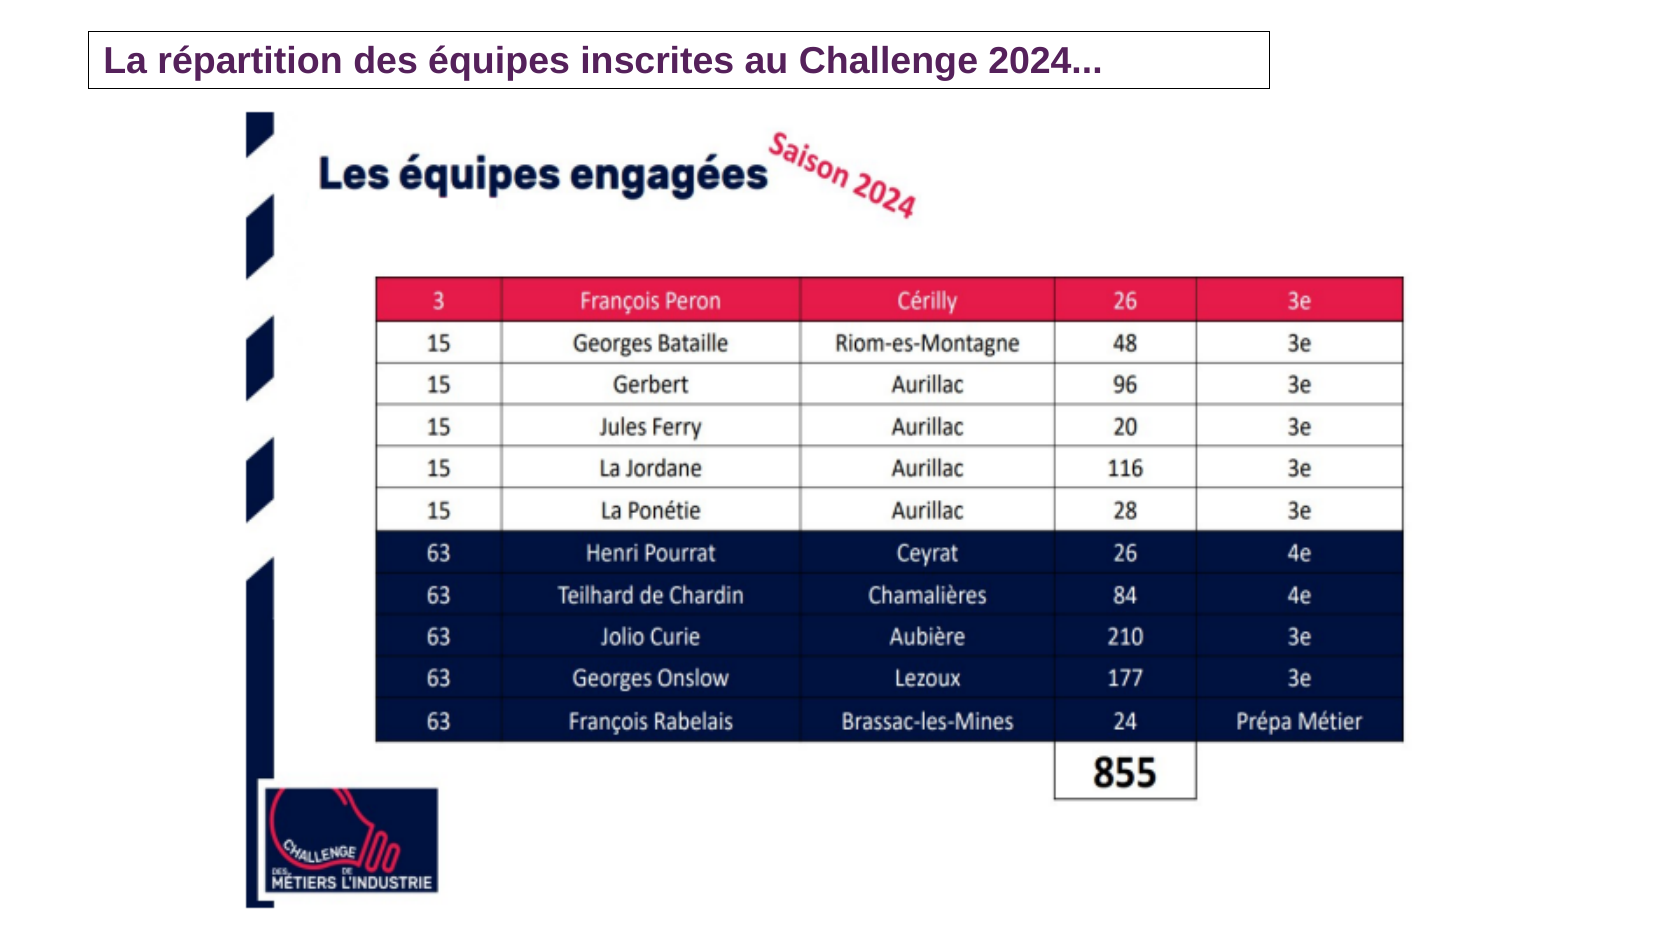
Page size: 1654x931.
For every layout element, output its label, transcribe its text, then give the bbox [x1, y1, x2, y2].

text_box La répartition des équipes inscrites au Challenge 2024... [88, 31, 1270, 89]
picture [236, 109, 1418, 917]
